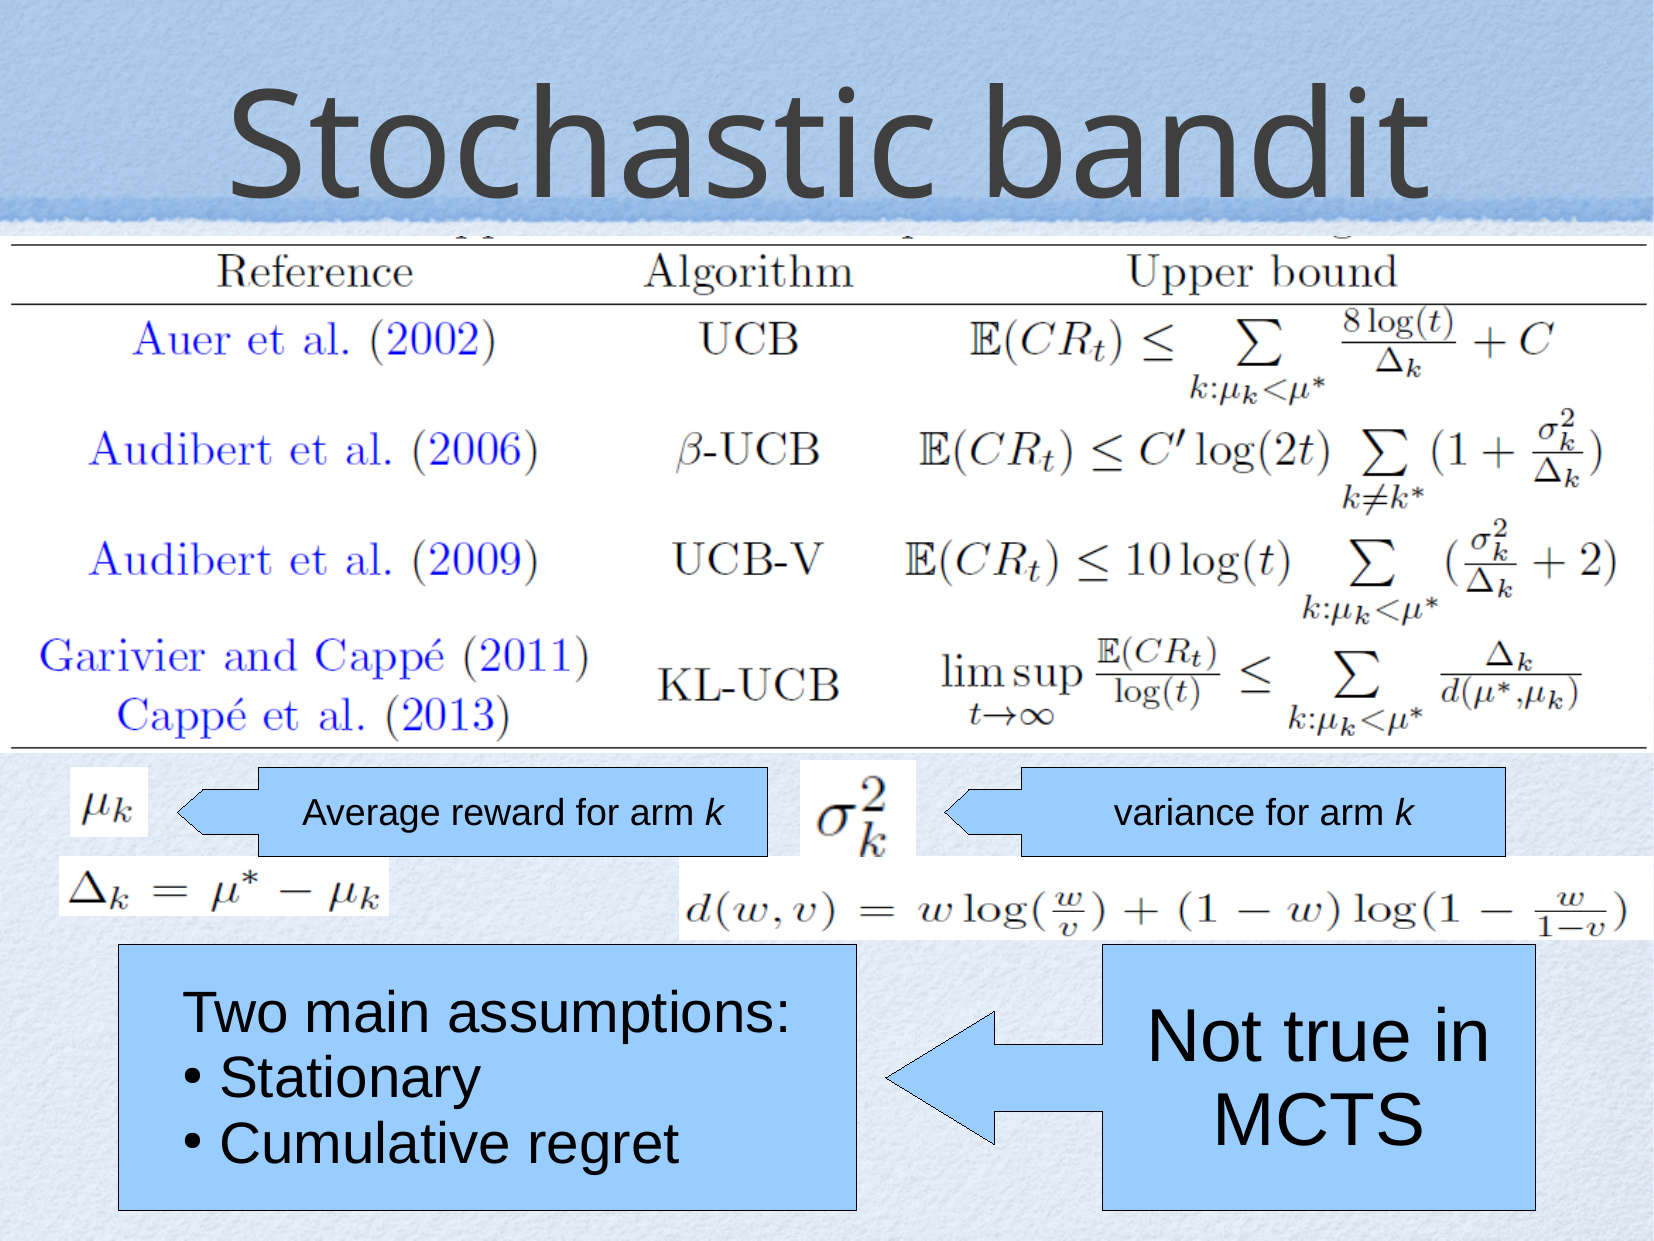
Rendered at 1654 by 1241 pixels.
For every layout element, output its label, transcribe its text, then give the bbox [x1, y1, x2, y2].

title Stochastic bandit [19, 0, 1635, 236]
picture [0, 0, 1654, 1241]
text_box Not true in MCTS [885, 944, 1536, 1211]
text_box Average reward for arm k [177, 767, 768, 857]
text_box variance for arm k [944, 767, 1506, 857]
text_box Two main assumptions: Stationary Cumulative regret [118, 944, 857, 1211]
